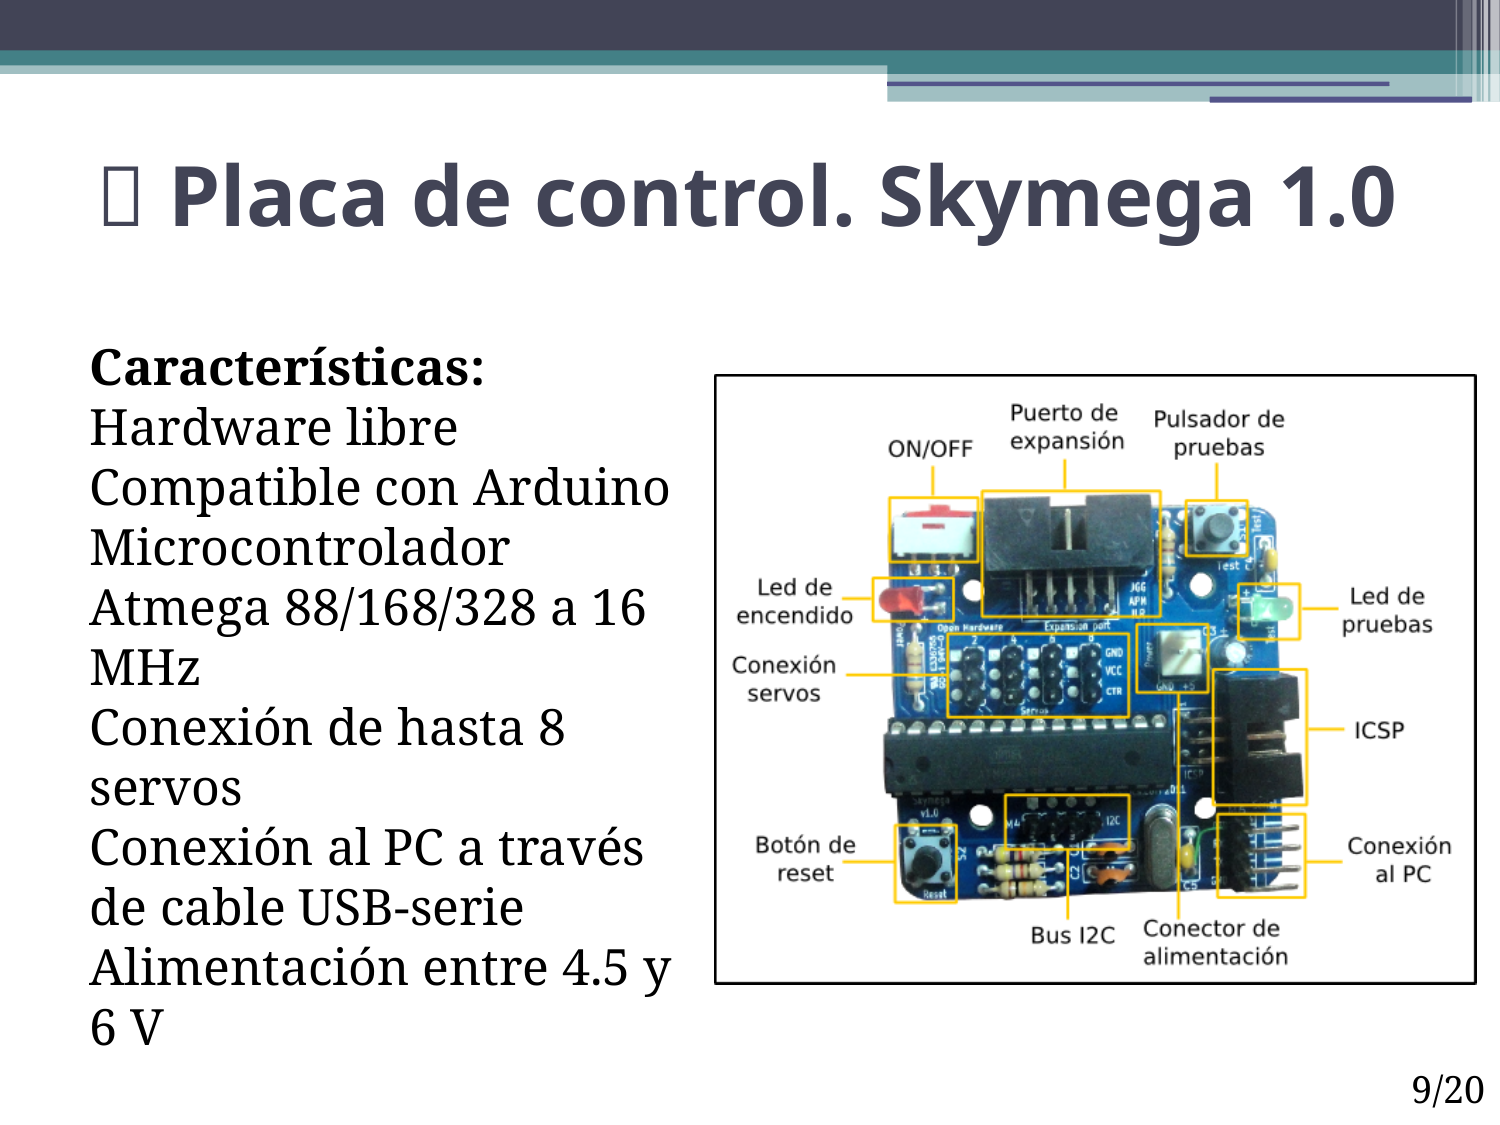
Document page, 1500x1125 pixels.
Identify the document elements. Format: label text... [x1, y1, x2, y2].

slide_number <number>/20 [1374, 1065, 1500, 1125]
title  Placa de control. Skymega 1.0 [82, 105, 1432, 281]
picture [714, 374, 1477, 985]
list Características: Hardware libre Compatible con Arduino Microcontrolador Atmega 88/168/328 a 16 MHz Conexión de hasta 8 servos Conexión al PC a través de cable USB-serie Alimentación entre 4.5 y 6 V [75, 328, 715, 1079]
